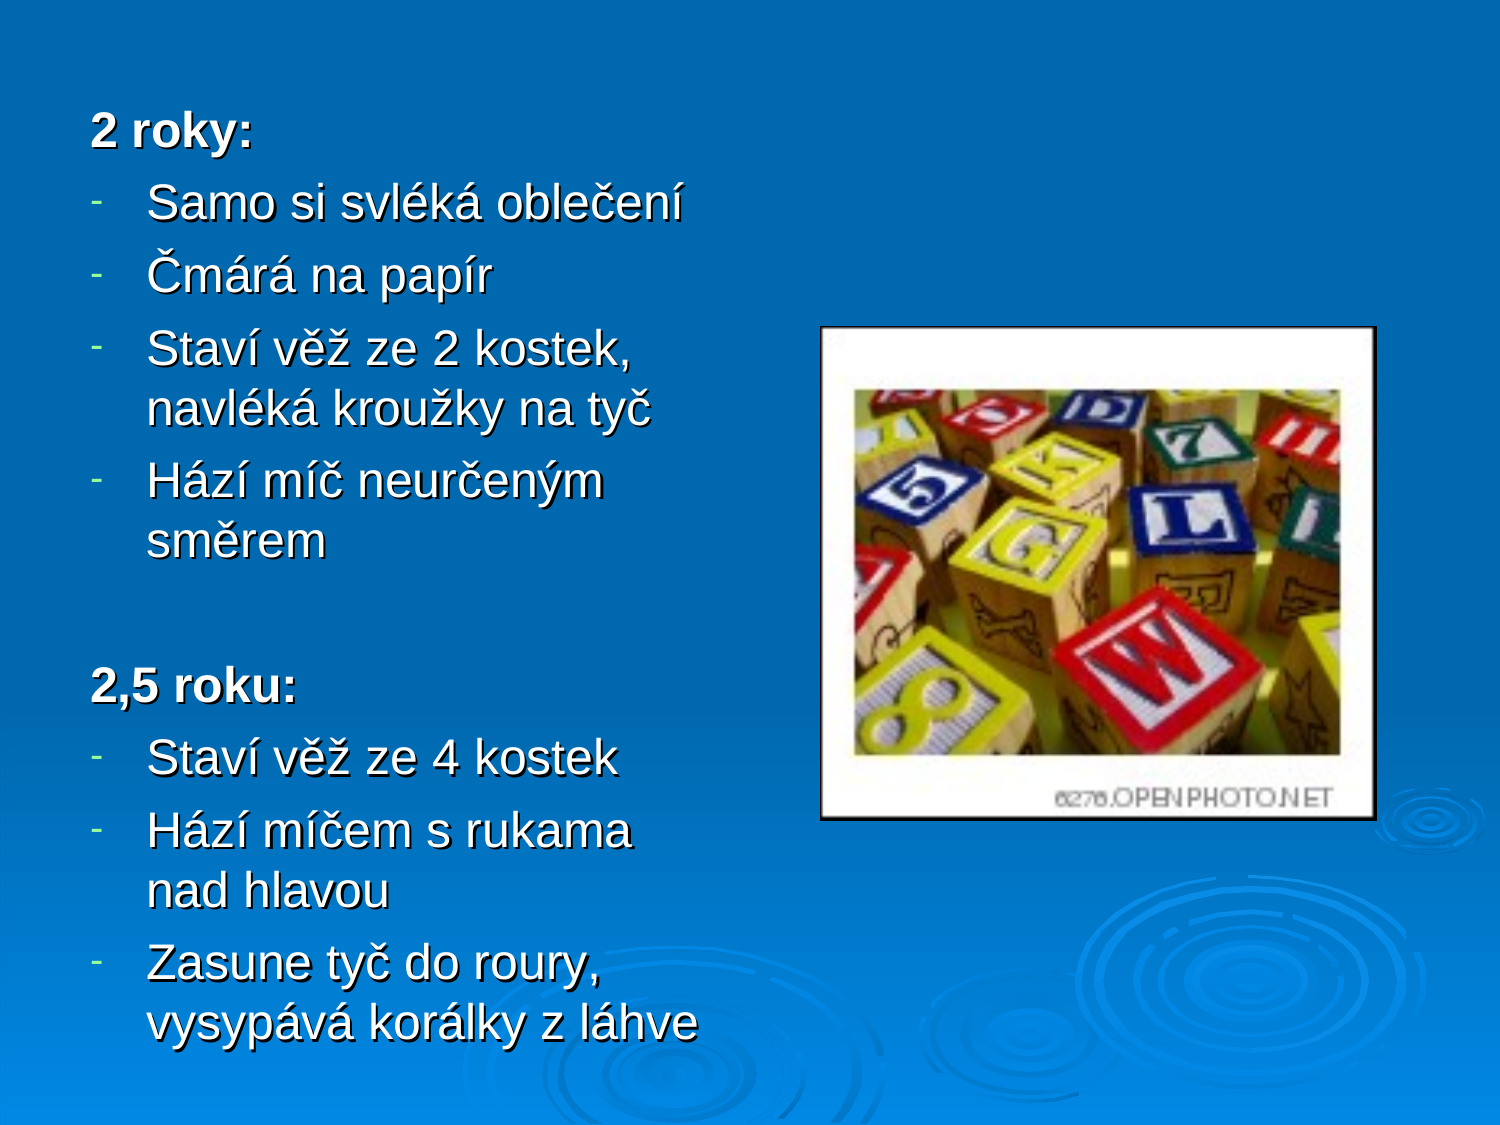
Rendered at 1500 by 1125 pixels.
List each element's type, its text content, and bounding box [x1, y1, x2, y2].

list 2 roky: Samo si svléká oblečení Čmárá na papír Staví věž ze 2 kostek, navléká kroužky na tyč Hází míč neurčeným směrem 2,5 roku: Staví věž ze 4 kostek Hází míčem s rukama nad hlavou Zasune tyč do roury, vysypává korálky z láhve [75, 90, 738, 1058]
text_box [820, 326, 1377, 821]
